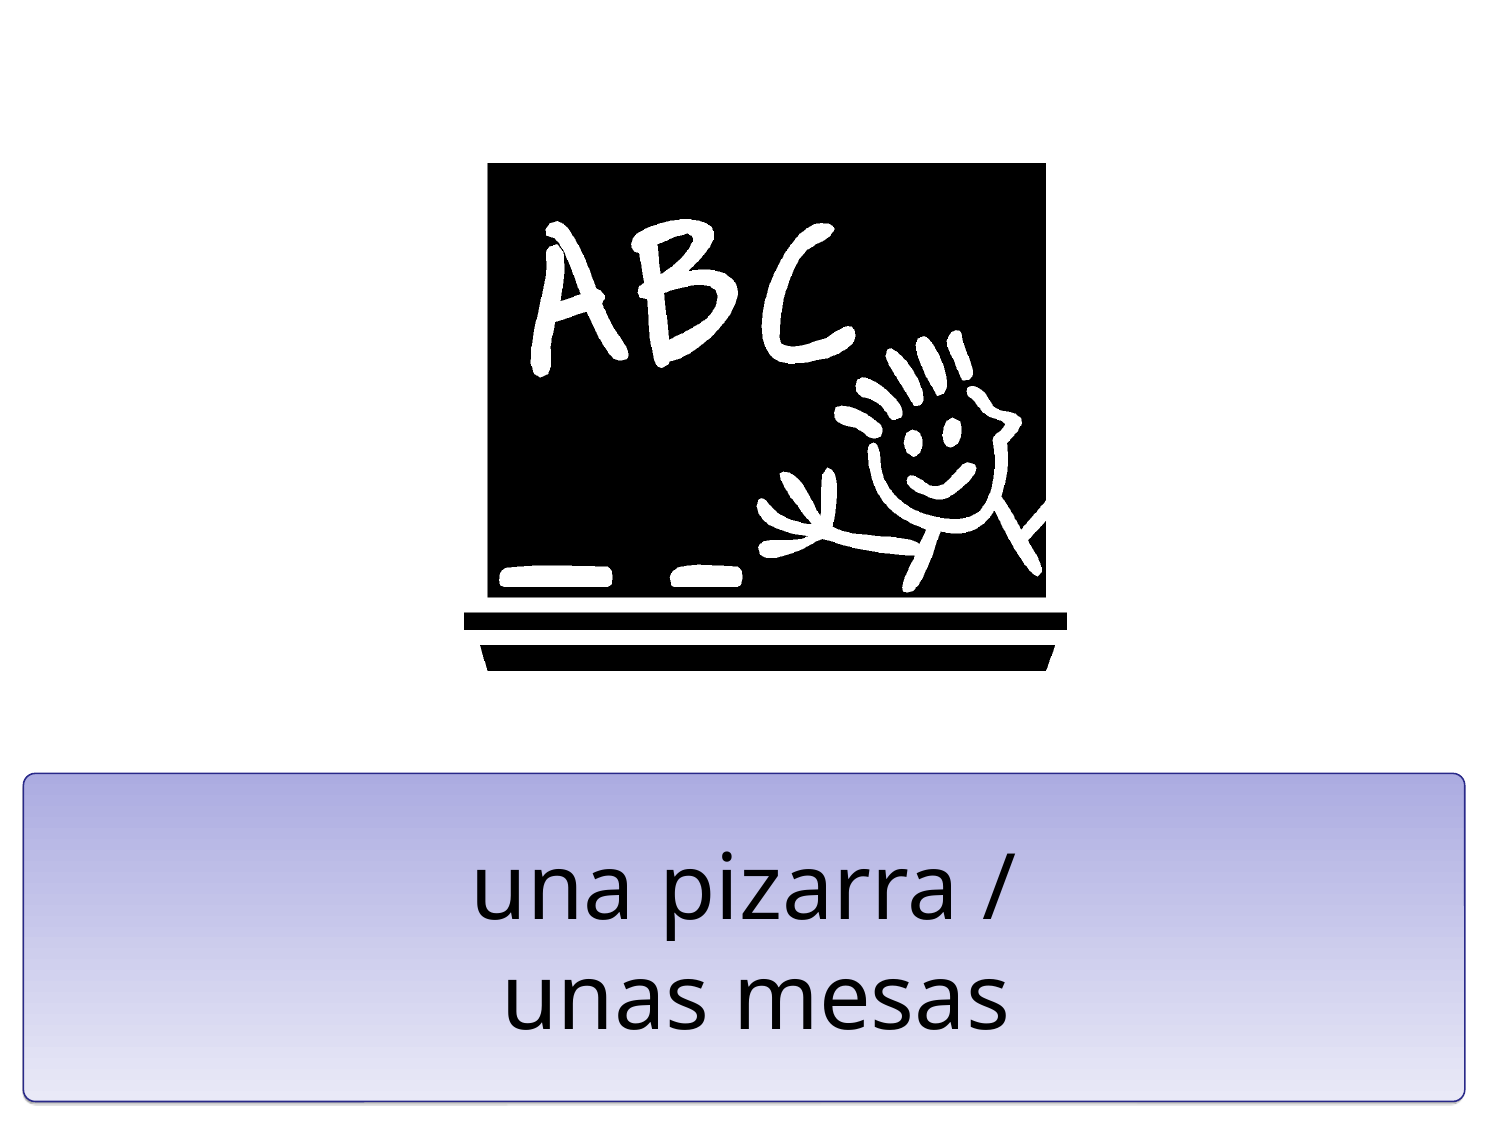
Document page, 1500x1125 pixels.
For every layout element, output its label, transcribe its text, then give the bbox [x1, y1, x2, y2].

picture [464, 163, 1067, 671]
text_box una pizarra / unas mesas [23, 773, 1465, 1102]
